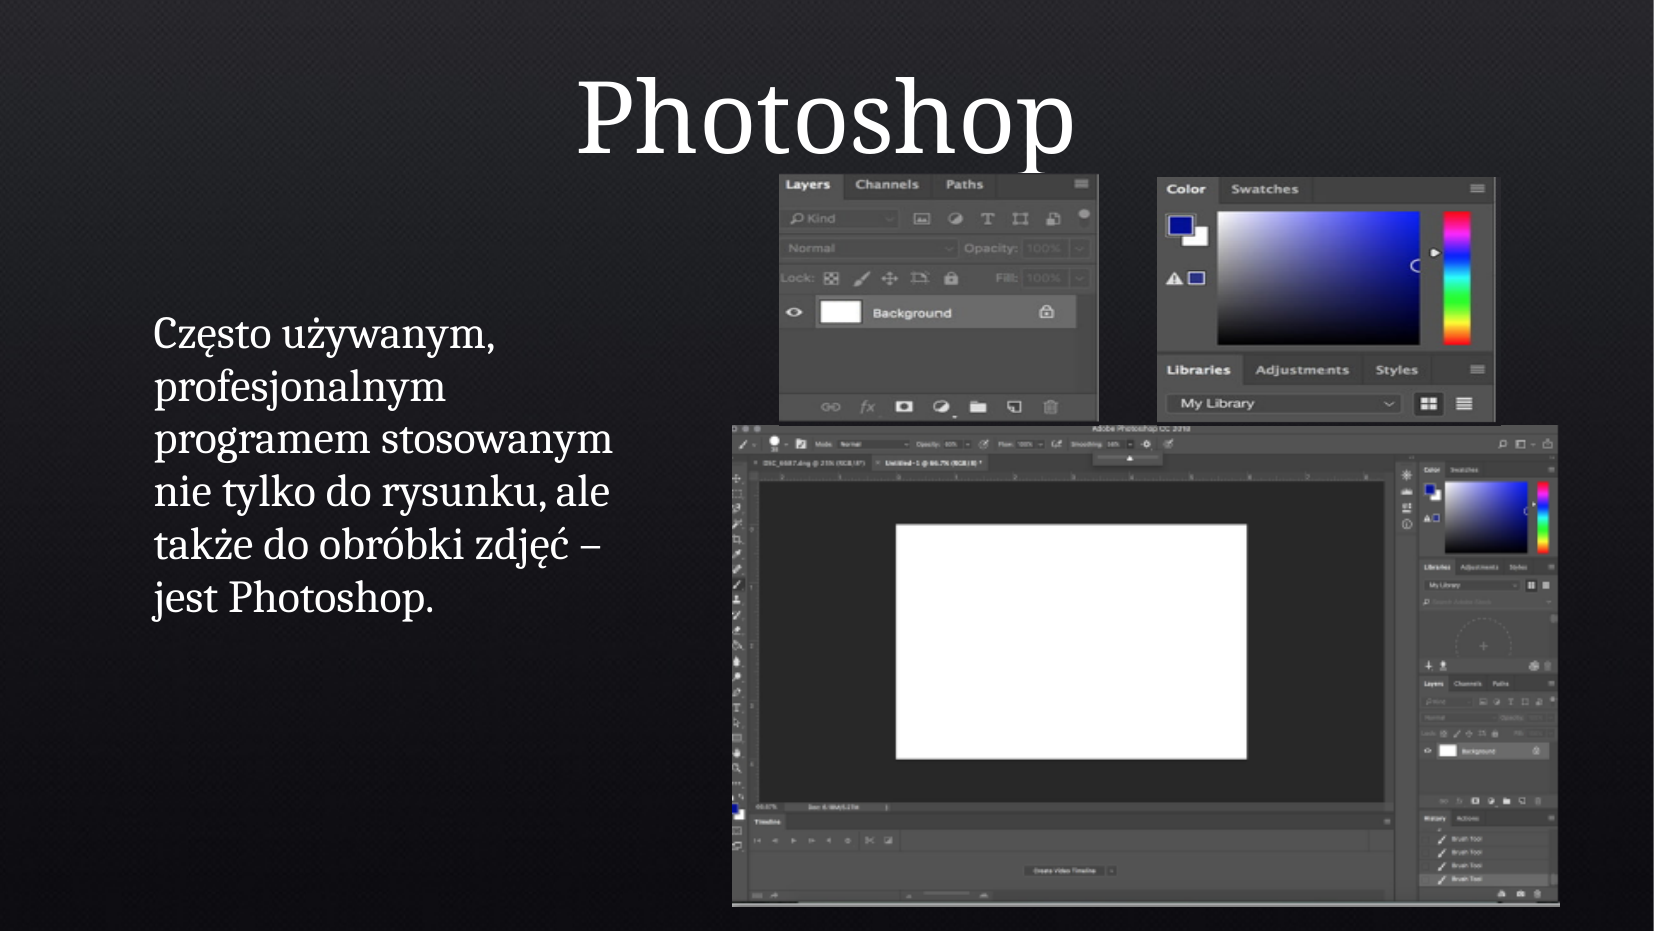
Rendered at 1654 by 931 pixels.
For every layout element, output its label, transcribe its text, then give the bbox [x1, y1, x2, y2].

picture [0, 0, 1654, 931]
title Photoshop [82, 37, 1571, 193]
list Często używanym, profesjonalnym programem stosowanym nie tylko do rysunku, ale także do obróbki zdjęć – jest Photoshop. [82, 307, 662, 931]
